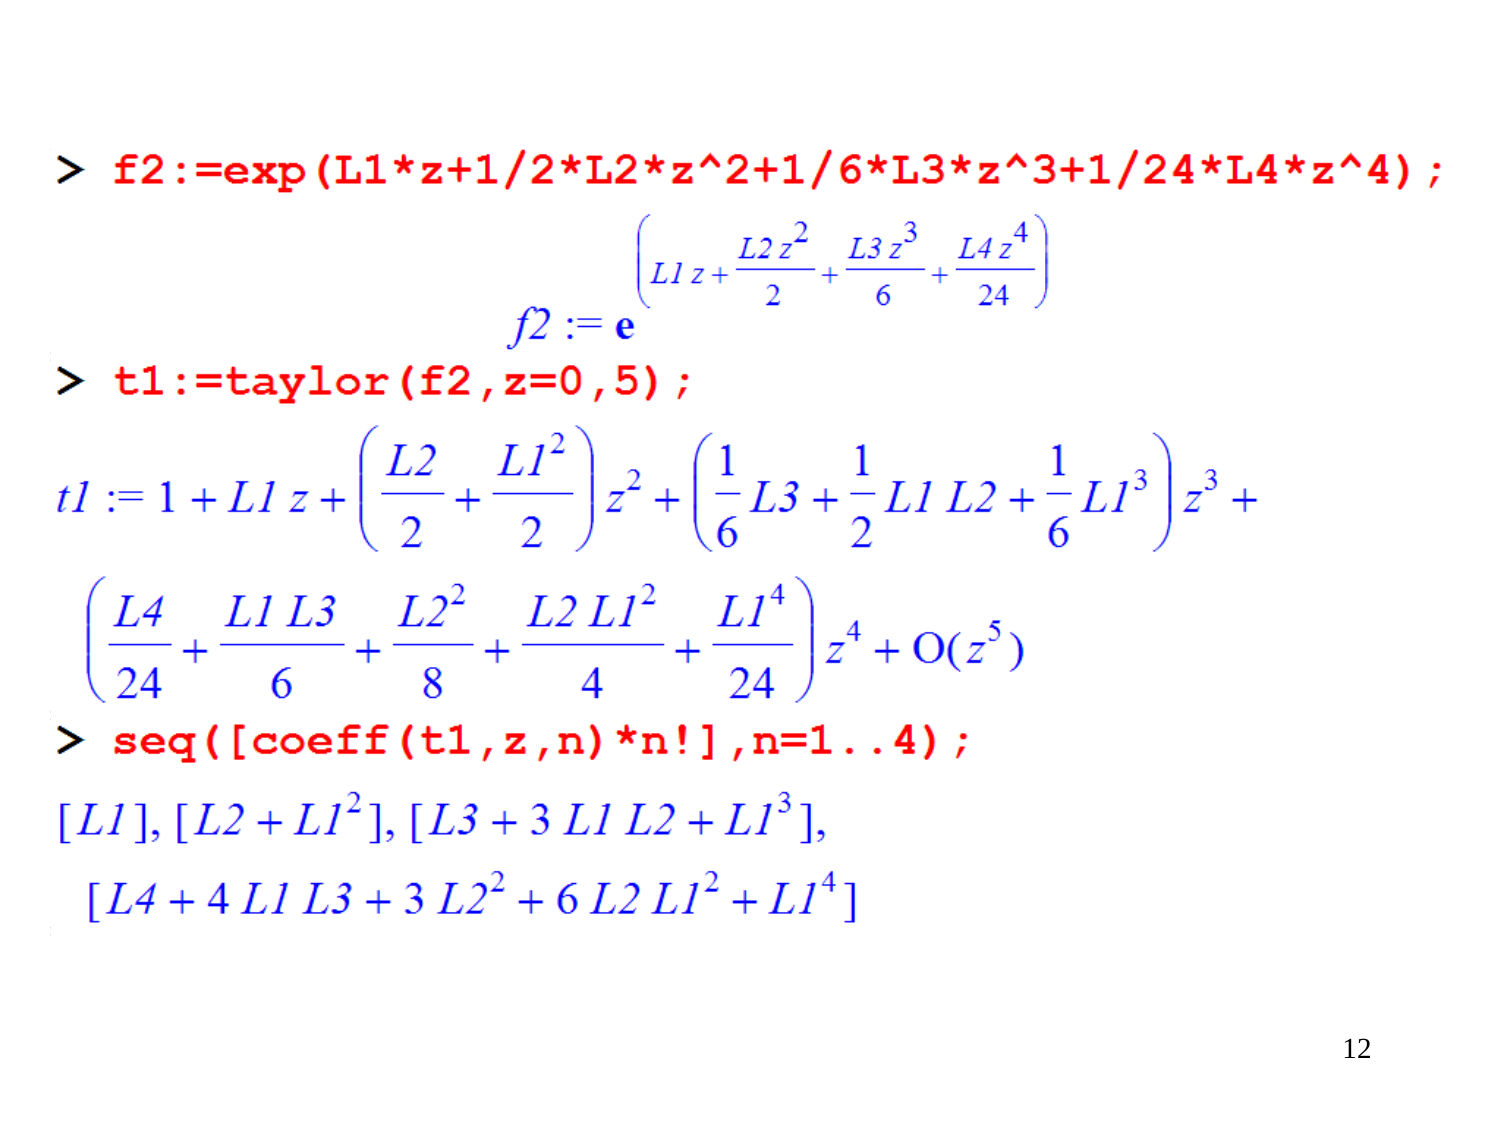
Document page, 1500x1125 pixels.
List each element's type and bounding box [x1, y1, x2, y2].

picture [50, 149, 1450, 938]
